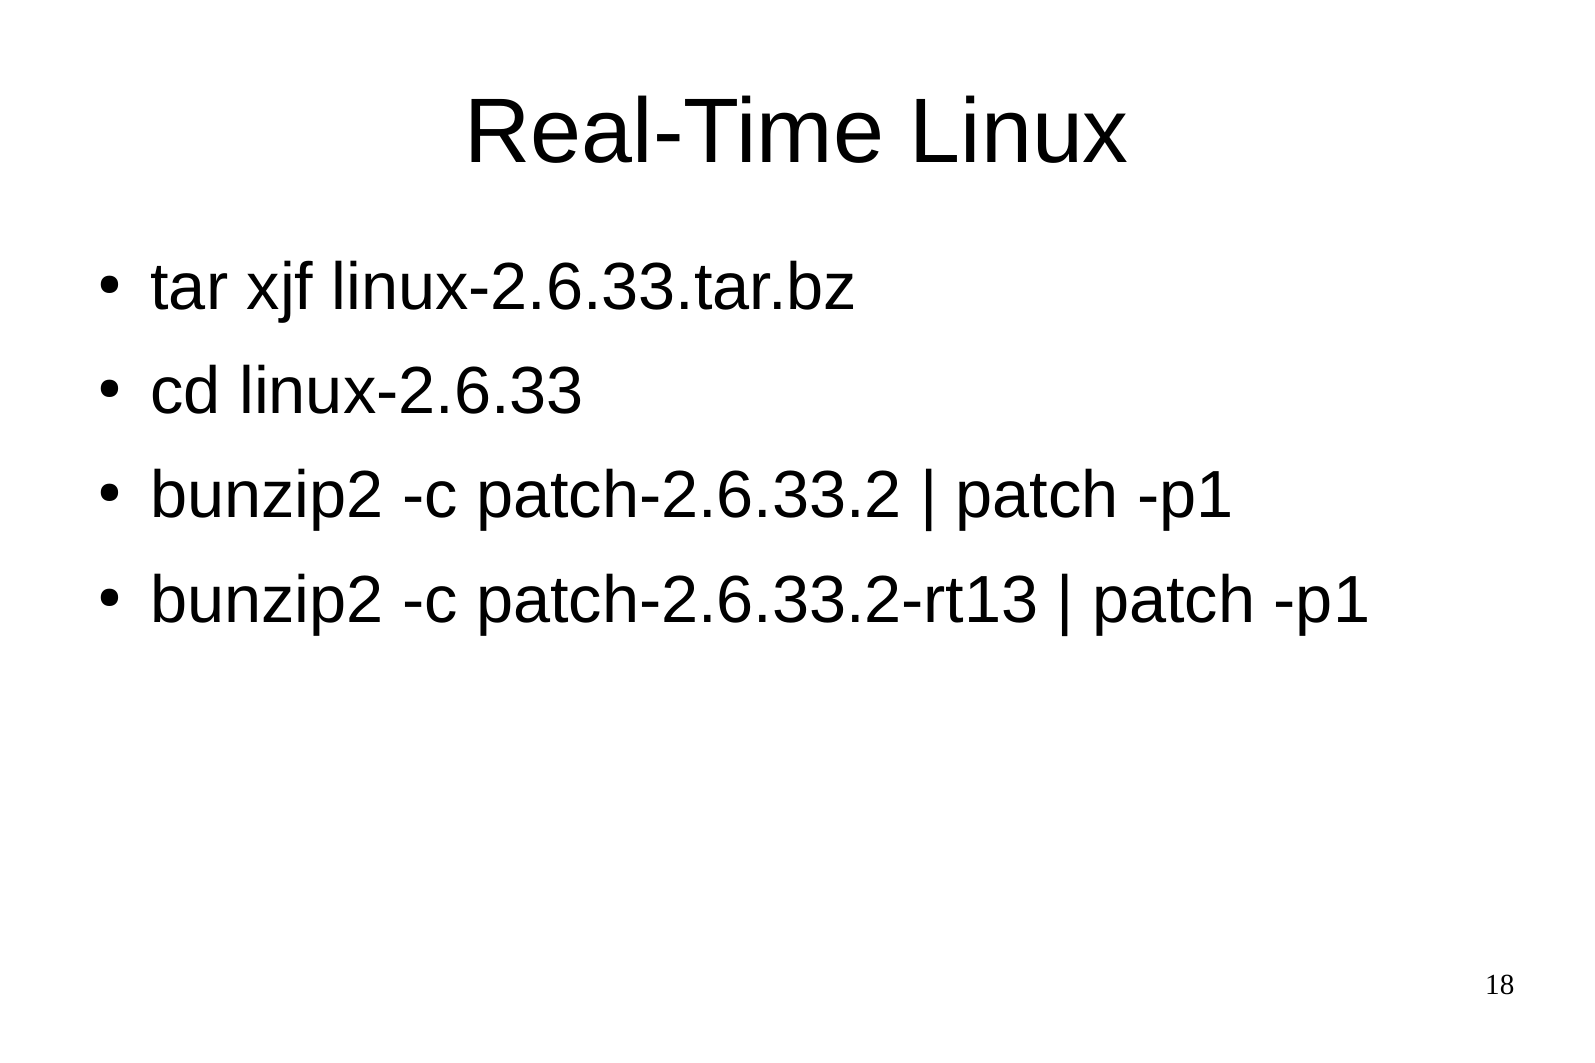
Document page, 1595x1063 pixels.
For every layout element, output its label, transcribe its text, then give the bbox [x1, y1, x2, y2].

list tar xjf linux-2.6.33.tar.bz cd linux-2.6.33 bunzip2 -c patch-2.6.33.2 | patch -p1 bunzip2 -c patch-2.6.33.2-rt13 | patch -p1 [79, 248, 1515, 936]
title Real-Time Linux [79, 49, 1515, 213]
